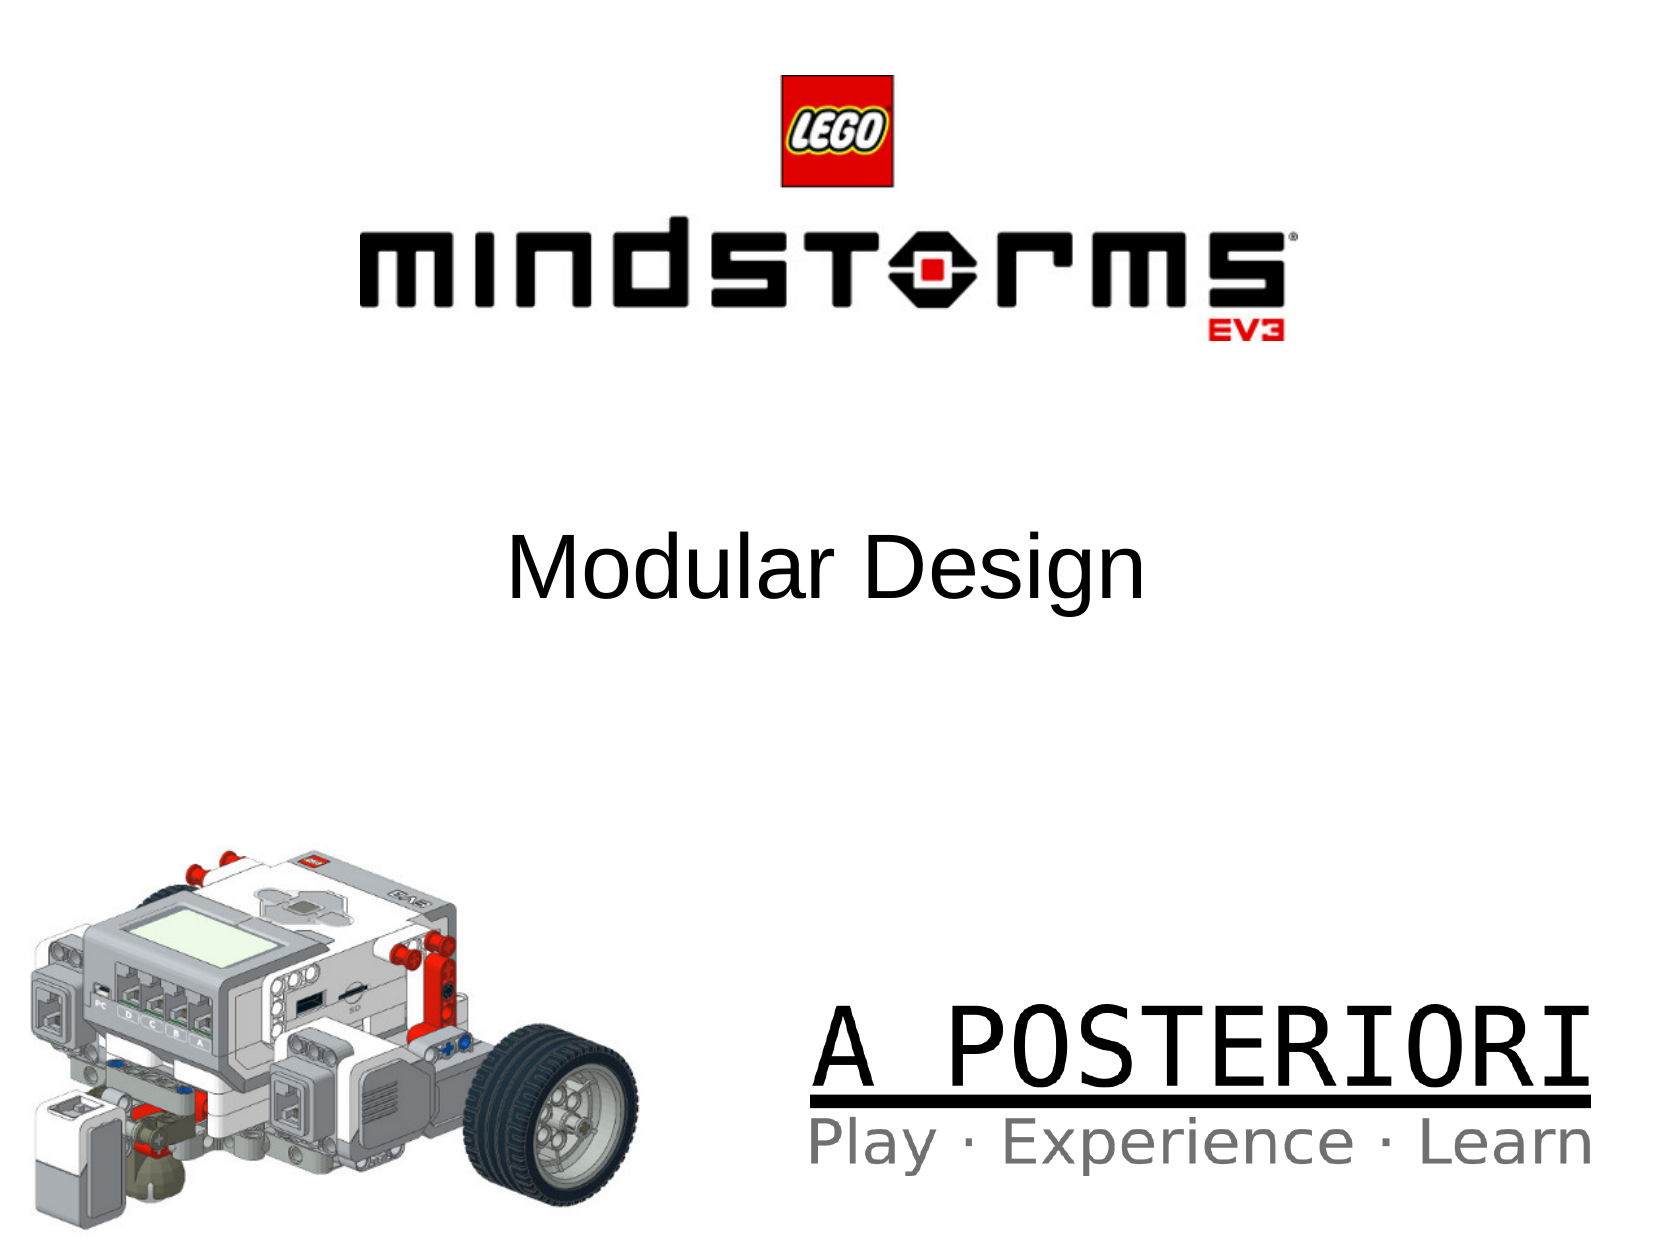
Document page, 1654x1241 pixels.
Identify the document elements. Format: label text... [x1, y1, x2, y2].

title Modular Design [82, 361, 1571, 772]
picture [360, 75, 1298, 341]
picture [0, 833, 646, 1236]
picture [810, 1004, 1591, 1176]
